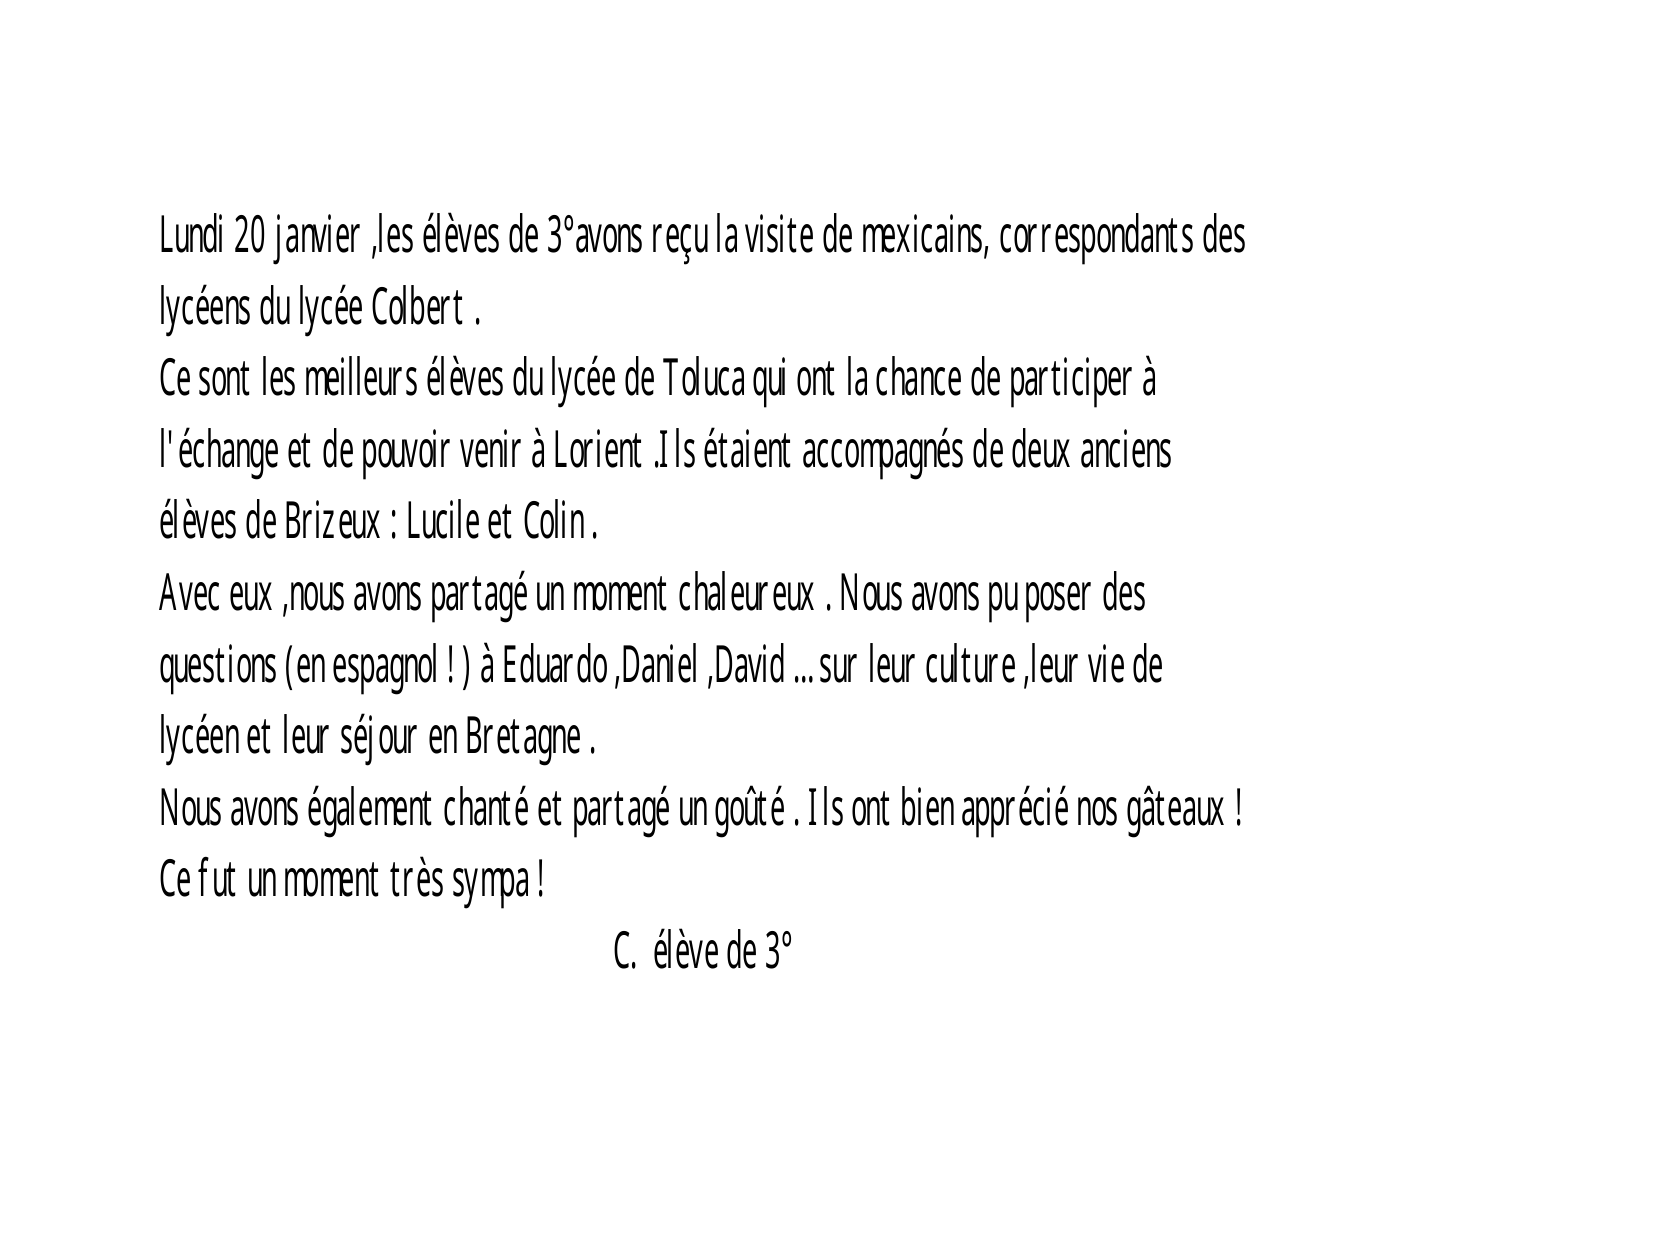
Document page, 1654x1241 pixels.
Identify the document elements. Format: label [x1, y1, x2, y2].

chart [29, 29, 1654, 1005]
